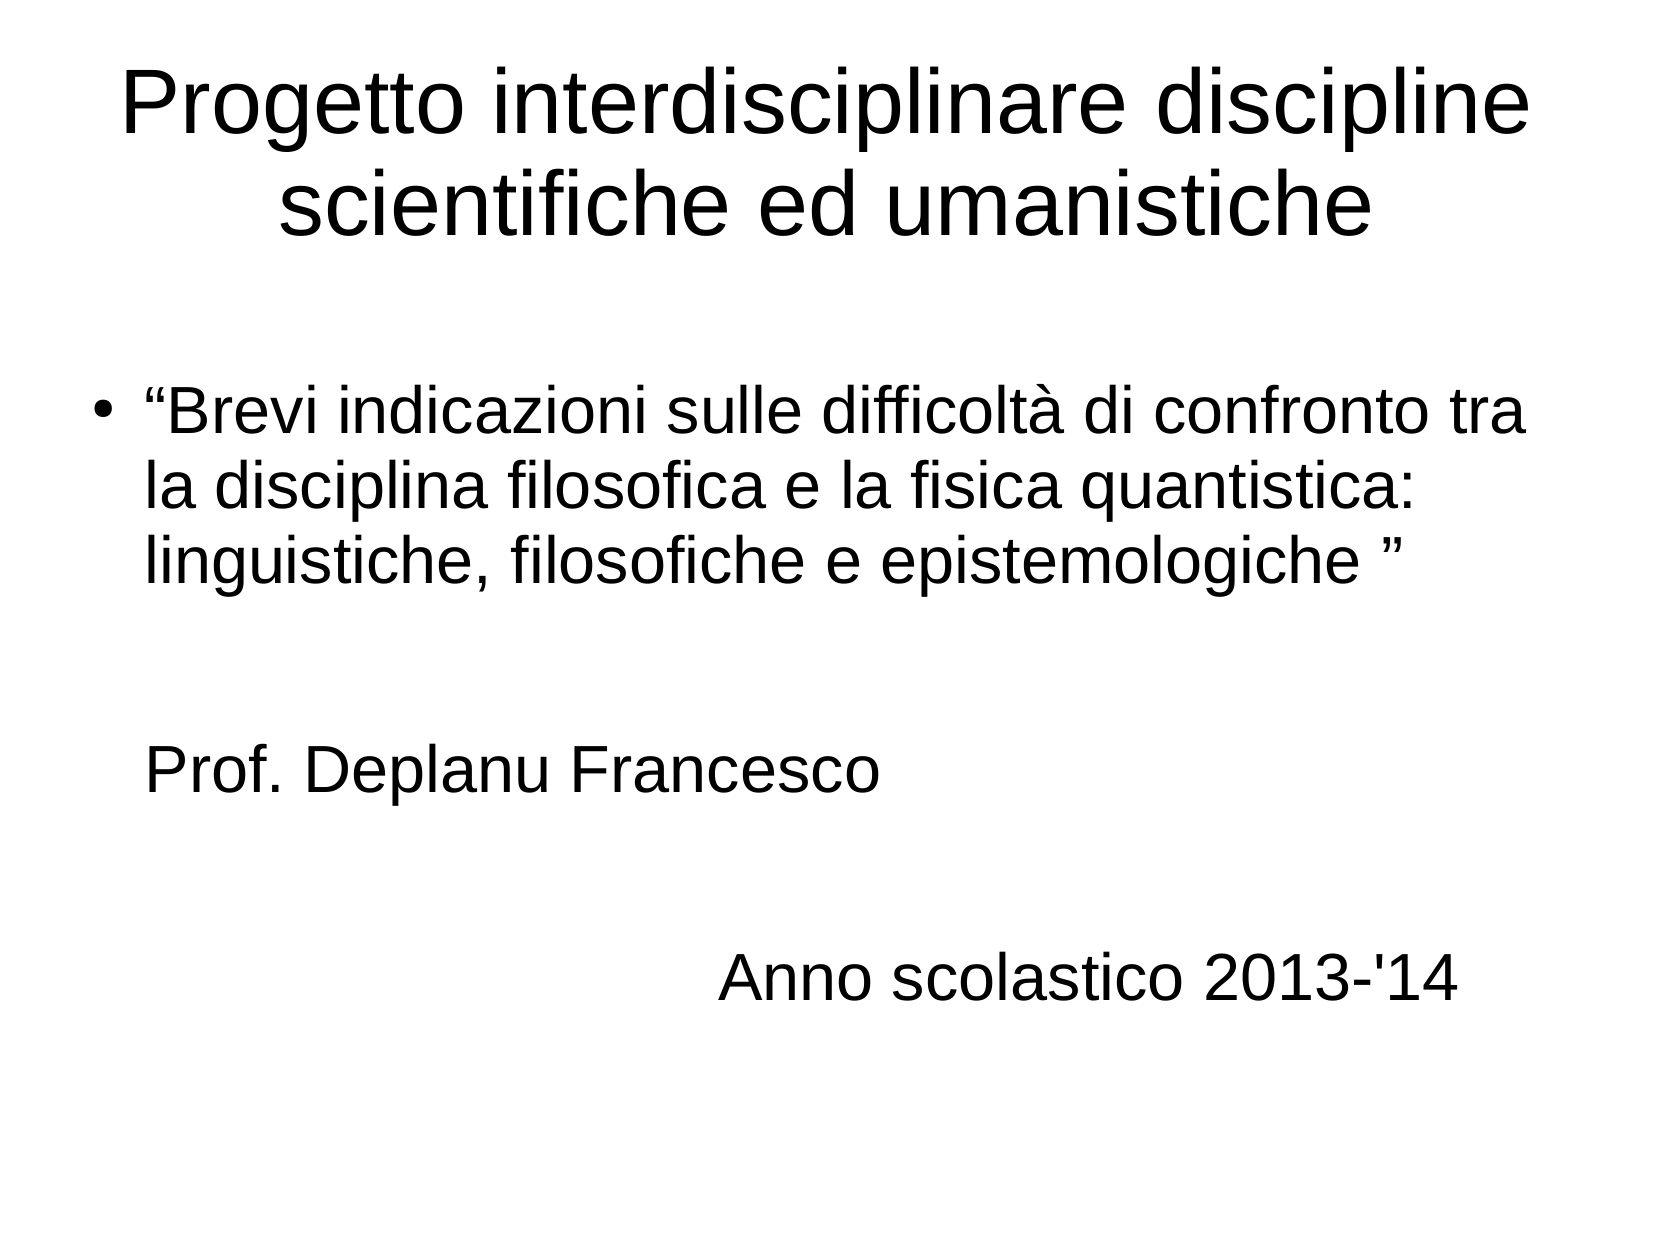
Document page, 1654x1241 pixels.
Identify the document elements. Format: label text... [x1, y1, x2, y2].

title Progetto interdisciplinare discipline scientifiche ed umanistiche [82, 49, 1571, 257]
list “Brevi indicazioni sulle difficoltà di confronto tra la disciplina filosofica e la fisica quantistica: linguistiche, filosofiche e epistemologiche ” Prof. Deplanu Francesco Anno scolastico 2013-'14 [73, 373, 1529, 1192]
